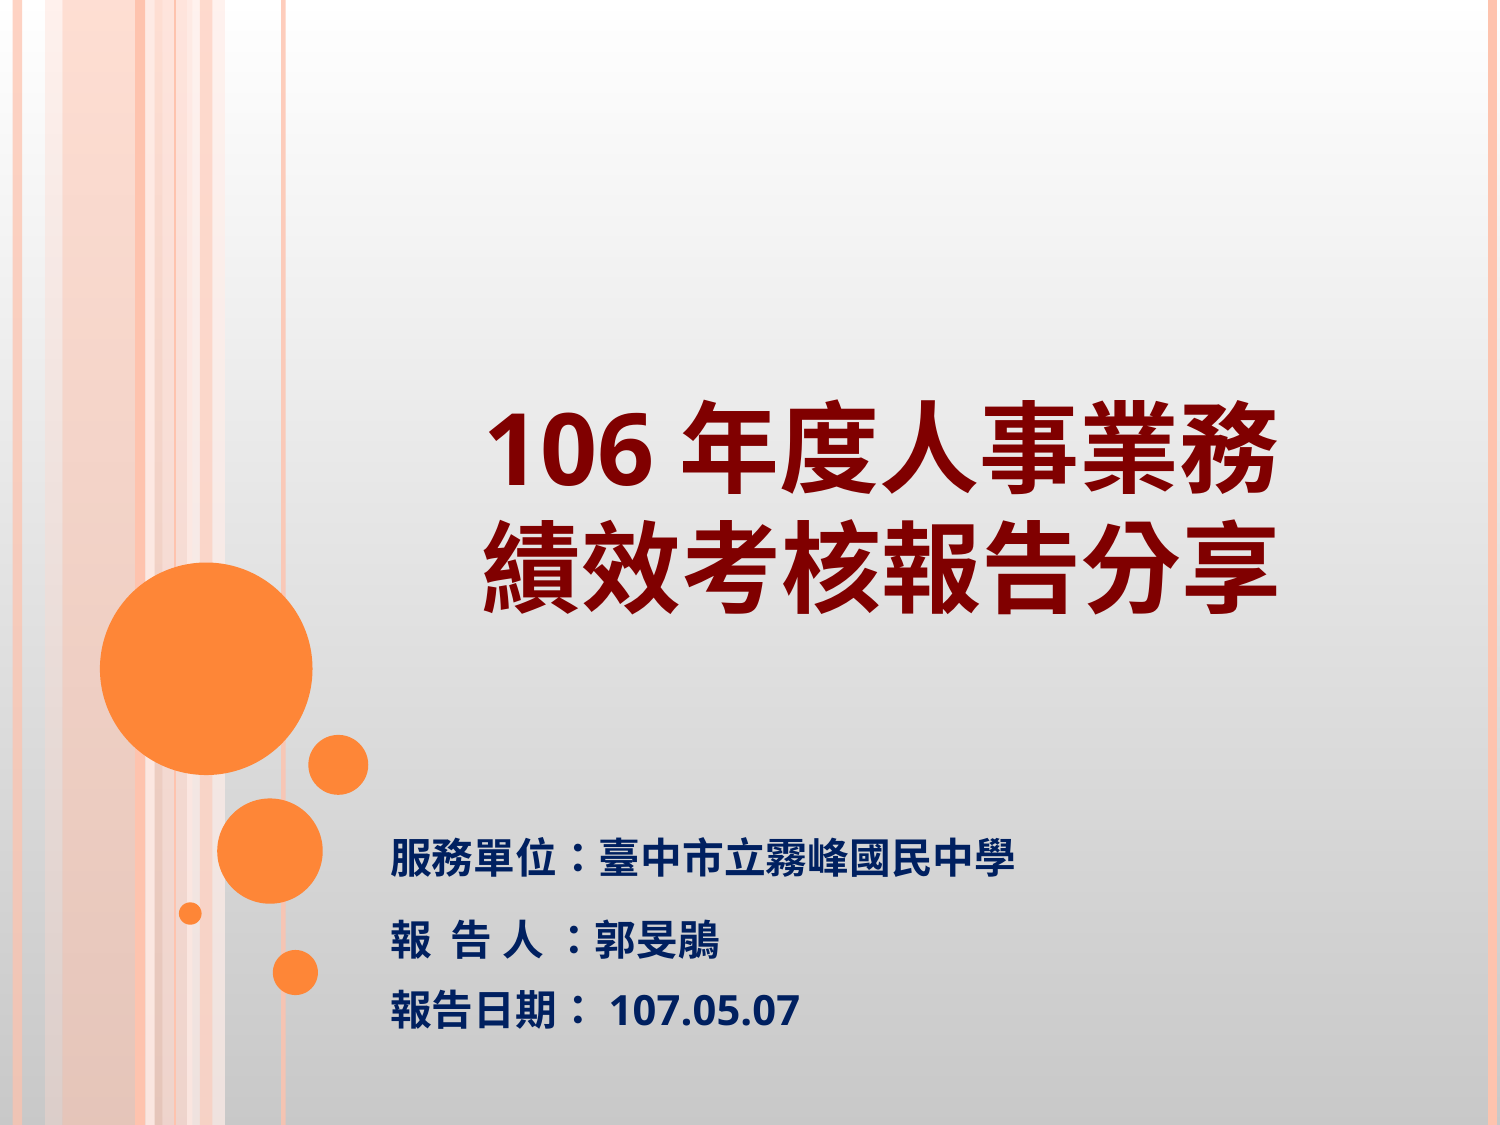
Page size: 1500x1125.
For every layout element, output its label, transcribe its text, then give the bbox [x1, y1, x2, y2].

list 服務單位：臺中市立霧峰國民中學 報 告 人 ：郭旻鵑 報告日期：107.05.07 [374, 798, 1388, 1047]
title 106年度人事業務 績效考核報告分享 [374, 408, 1388, 634]
